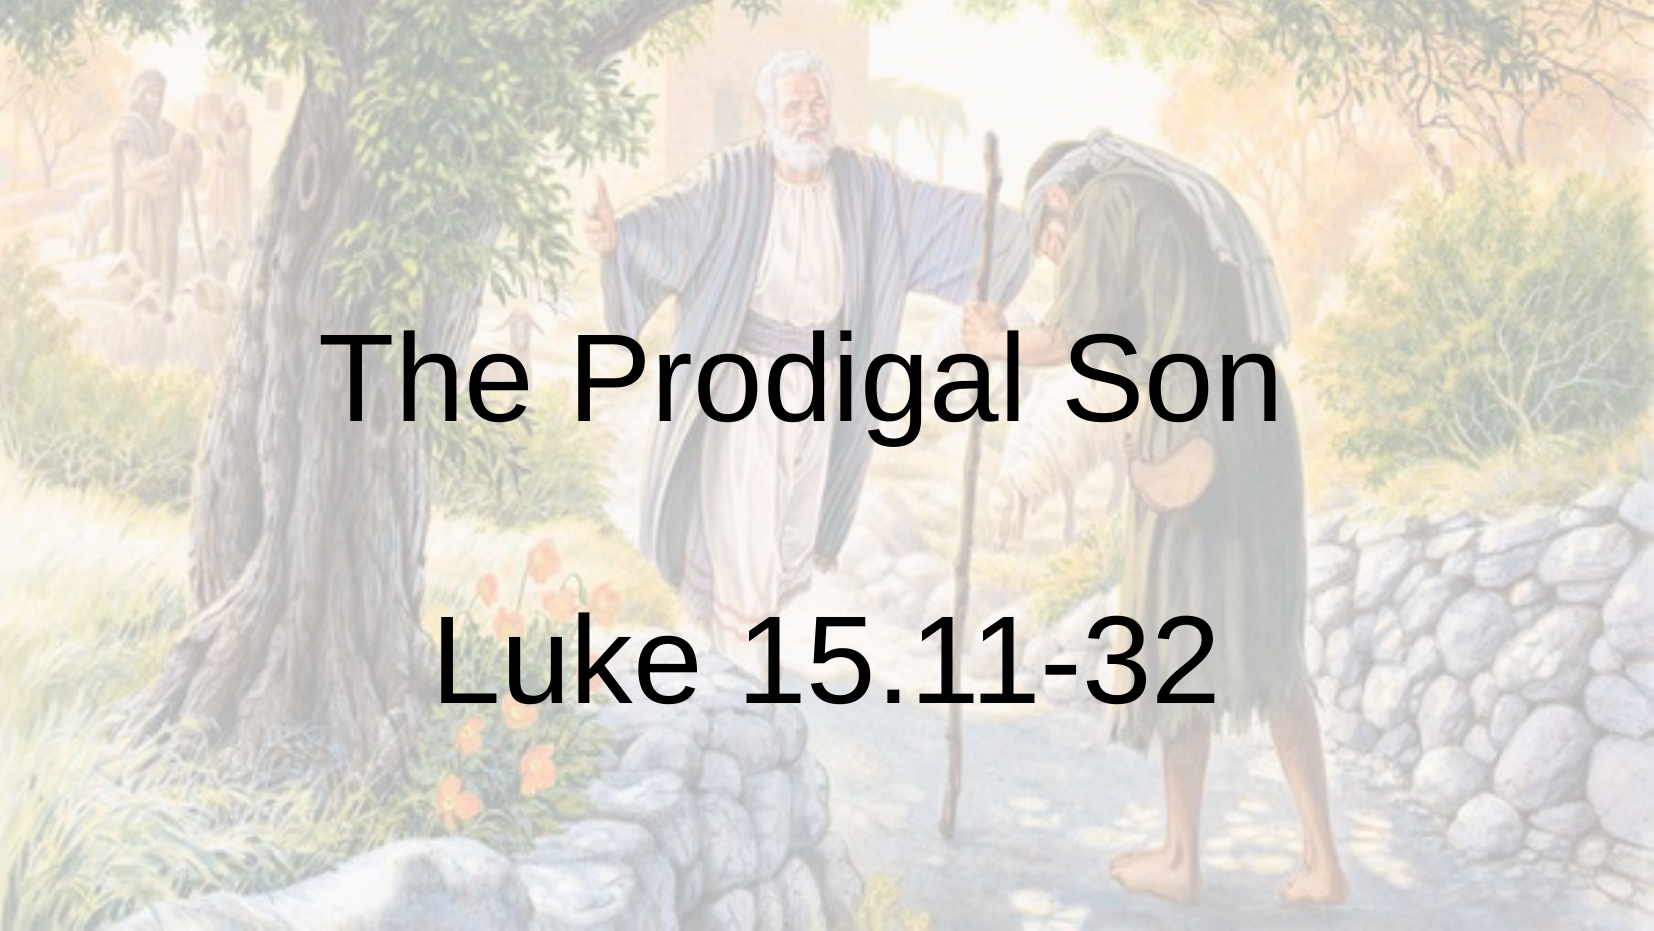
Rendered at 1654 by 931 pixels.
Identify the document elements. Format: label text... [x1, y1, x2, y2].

subtitle Luke 15.11-32 [82, 390, 1571, 931]
picture [0, 0, 1654, 931]
title The Prodigal Son [75, 300, 1564, 456]
